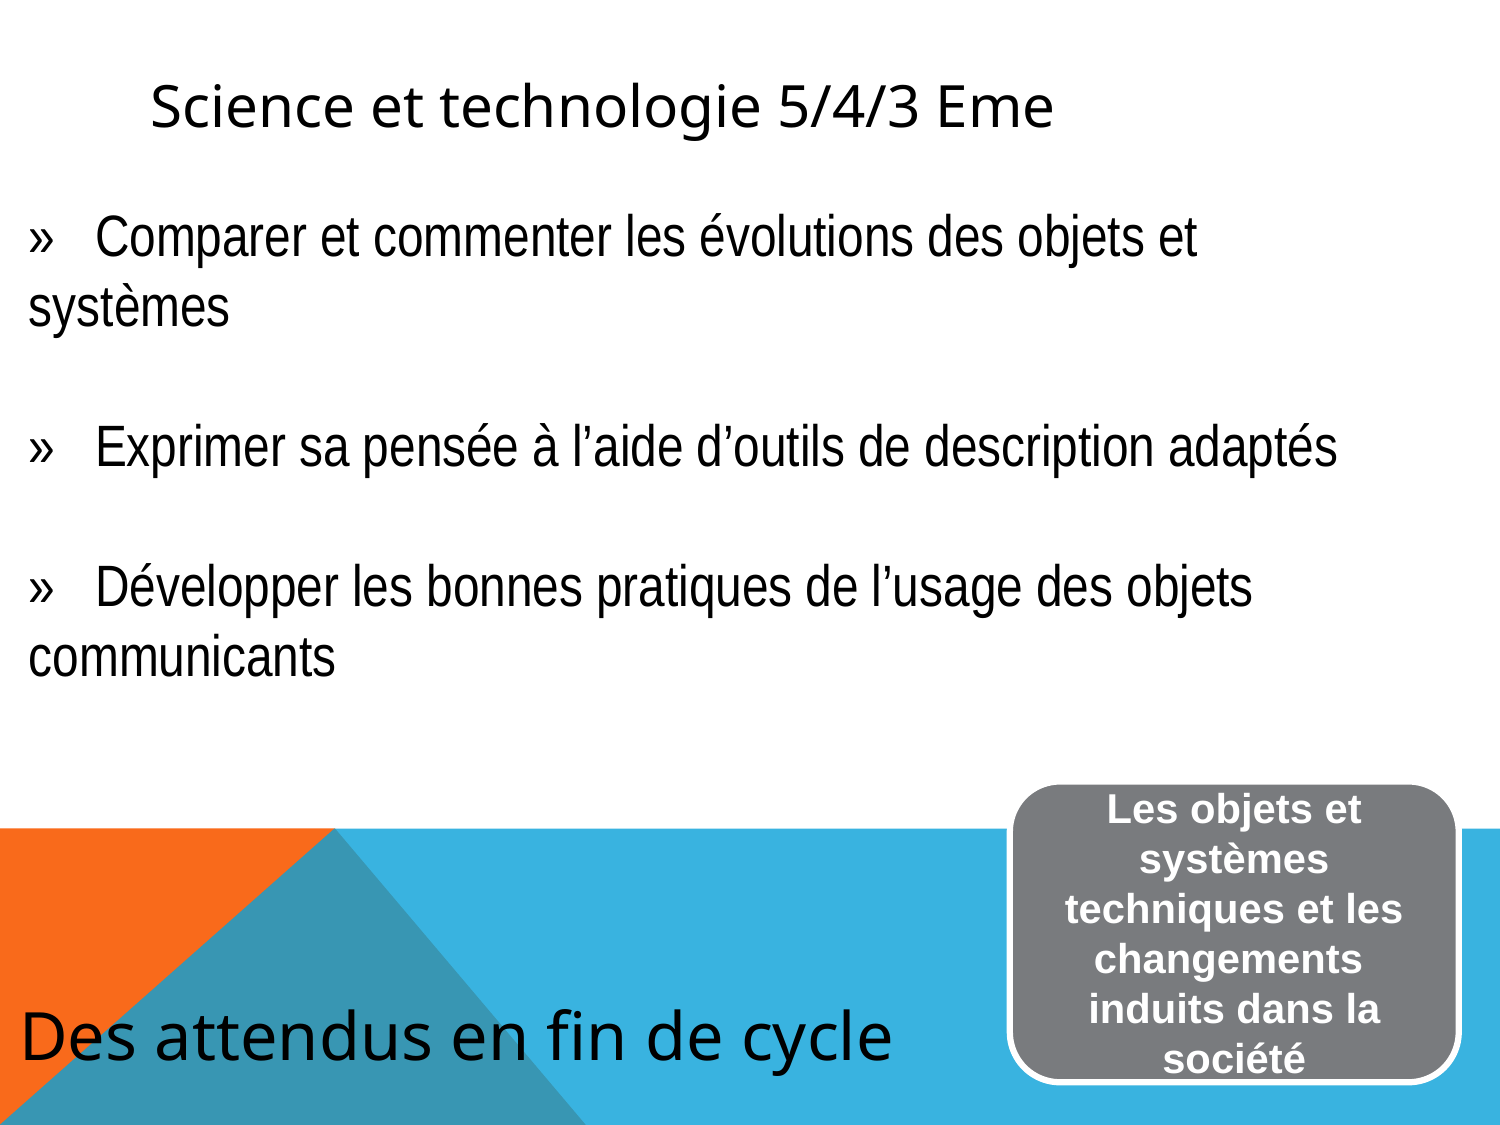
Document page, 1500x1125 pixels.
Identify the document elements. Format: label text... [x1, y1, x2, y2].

text_box Des attendus en fin de cycle [4, 986, 910, 1082]
text_box Science et technologie 5/4/3 Eme [135, 58, 1370, 149]
text_box » Comparer et commenter les évolutions des objets et systèmes » Exprimer sa pensée à l’aide d’outils de description adaptés » Développer les bonnes pratiques de l’usage des objets communicants [14, 190, 1424, 696]
text_box Les objets et systèmes techniques et les changements induits dans la société [1009, 781, 1459, 1083]
